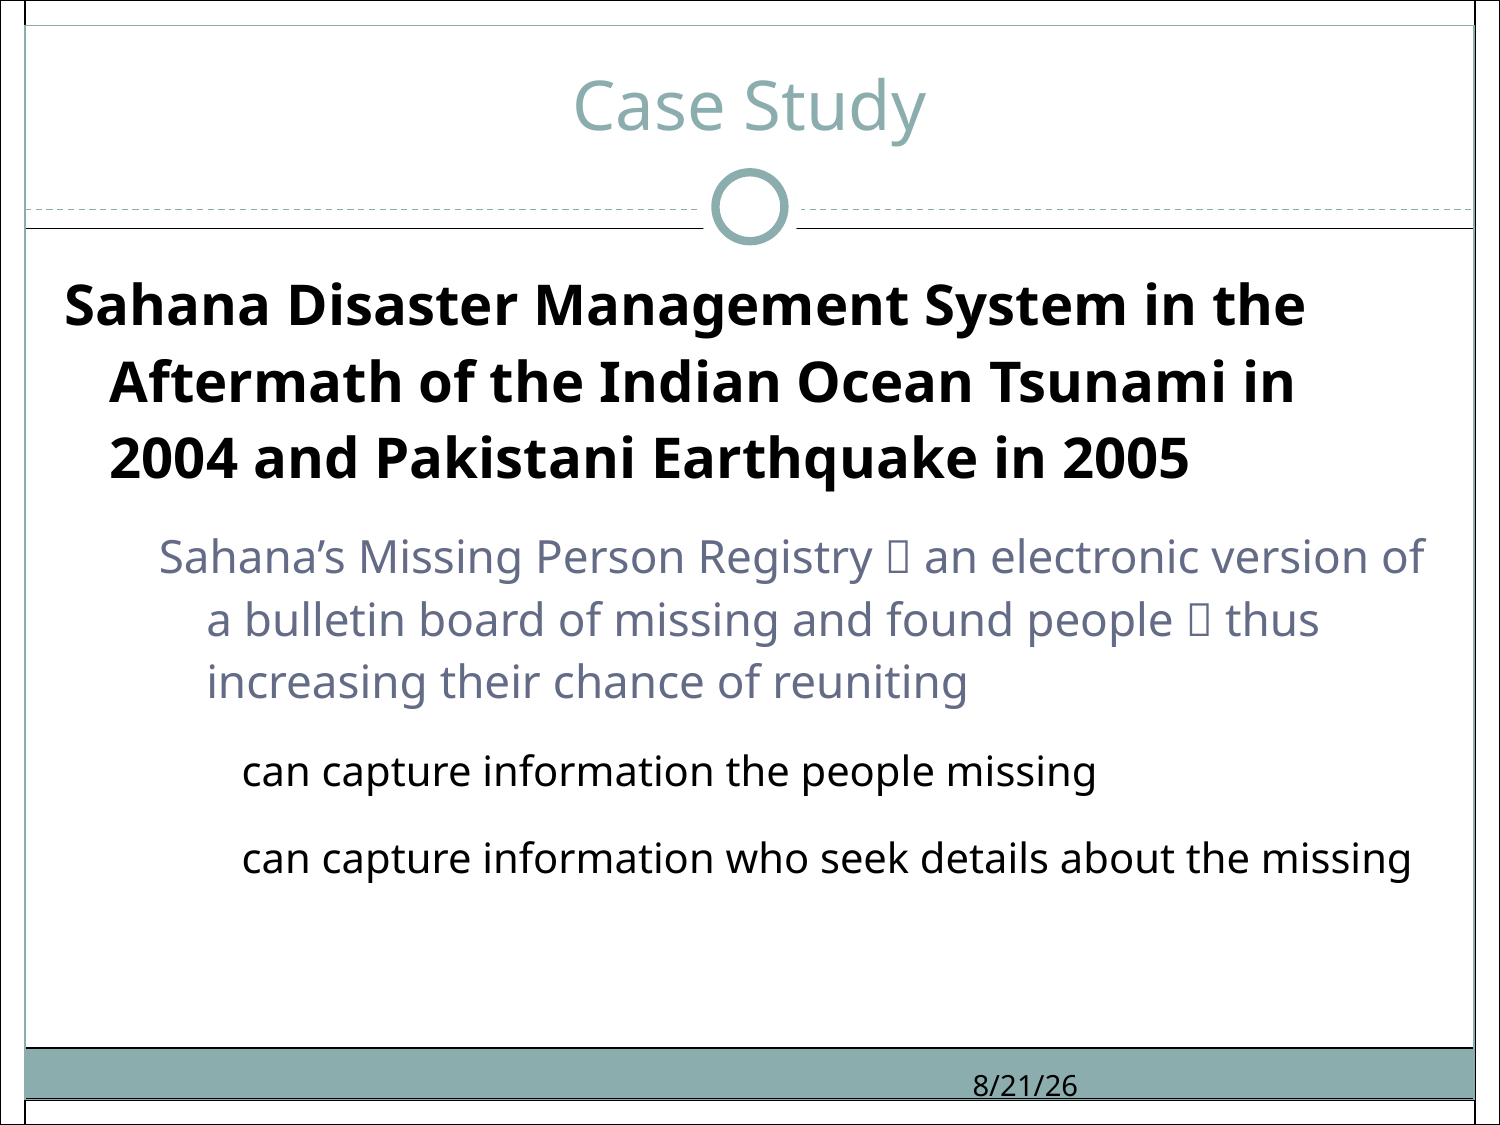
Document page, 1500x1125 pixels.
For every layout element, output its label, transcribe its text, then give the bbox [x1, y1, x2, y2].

title Case Study [49, 0, 1450, 205]
list Sahana Disaster Management System in the Aftermath of the Indian Ocean Tsunami in 2004 and Pakistani Earthquake in 2005 Sahana’s Missing Person Registry  an electronic version of a bulletin board of missing and found people  thus increasing their chance of reuniting can capture information the people missing can capture information who seek details about the missing [49, 249, 1450, 1015]
